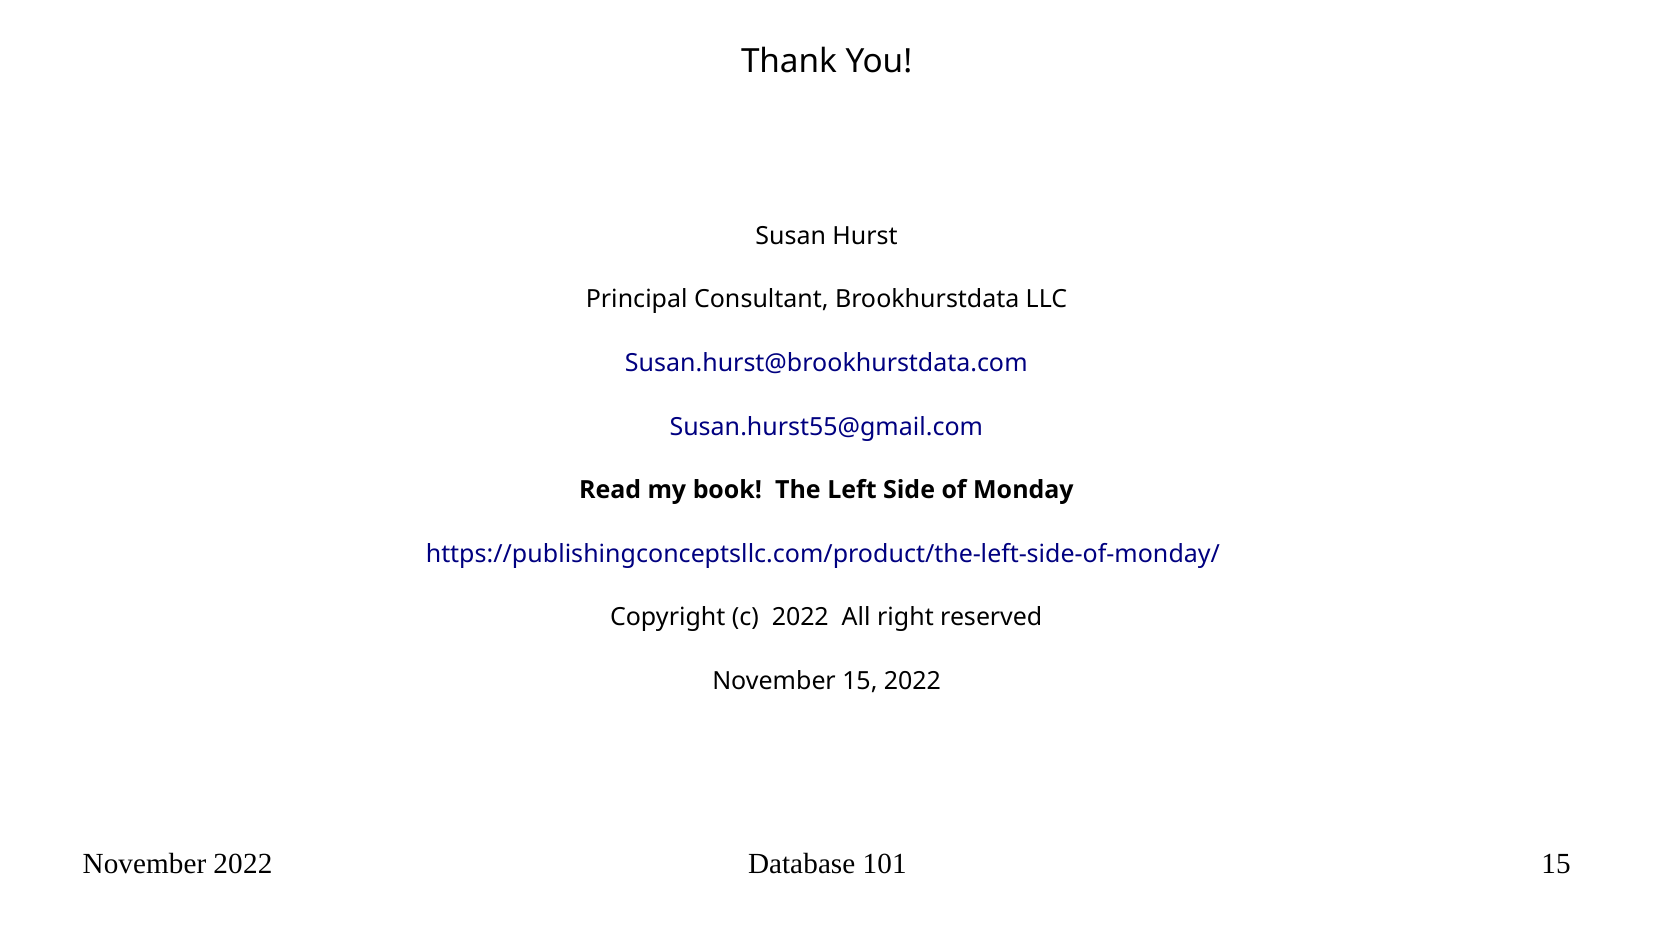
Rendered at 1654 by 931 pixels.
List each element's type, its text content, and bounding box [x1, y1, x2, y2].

list Susan Hurst Principal Consultant, Brookhurstdata LLC Susan.hurst@brookhurstdata.com Susan.hurst55@gmail.com Read my book! The Left Side of Monday https://publishingconceptsllc.com/product/the-left-side-of-monday/ Copyright (c) 2022 All right reserved November 15, 2022 [82, 217, 1571, 758]
title Thank You! [82, 37, 1571, 193]
